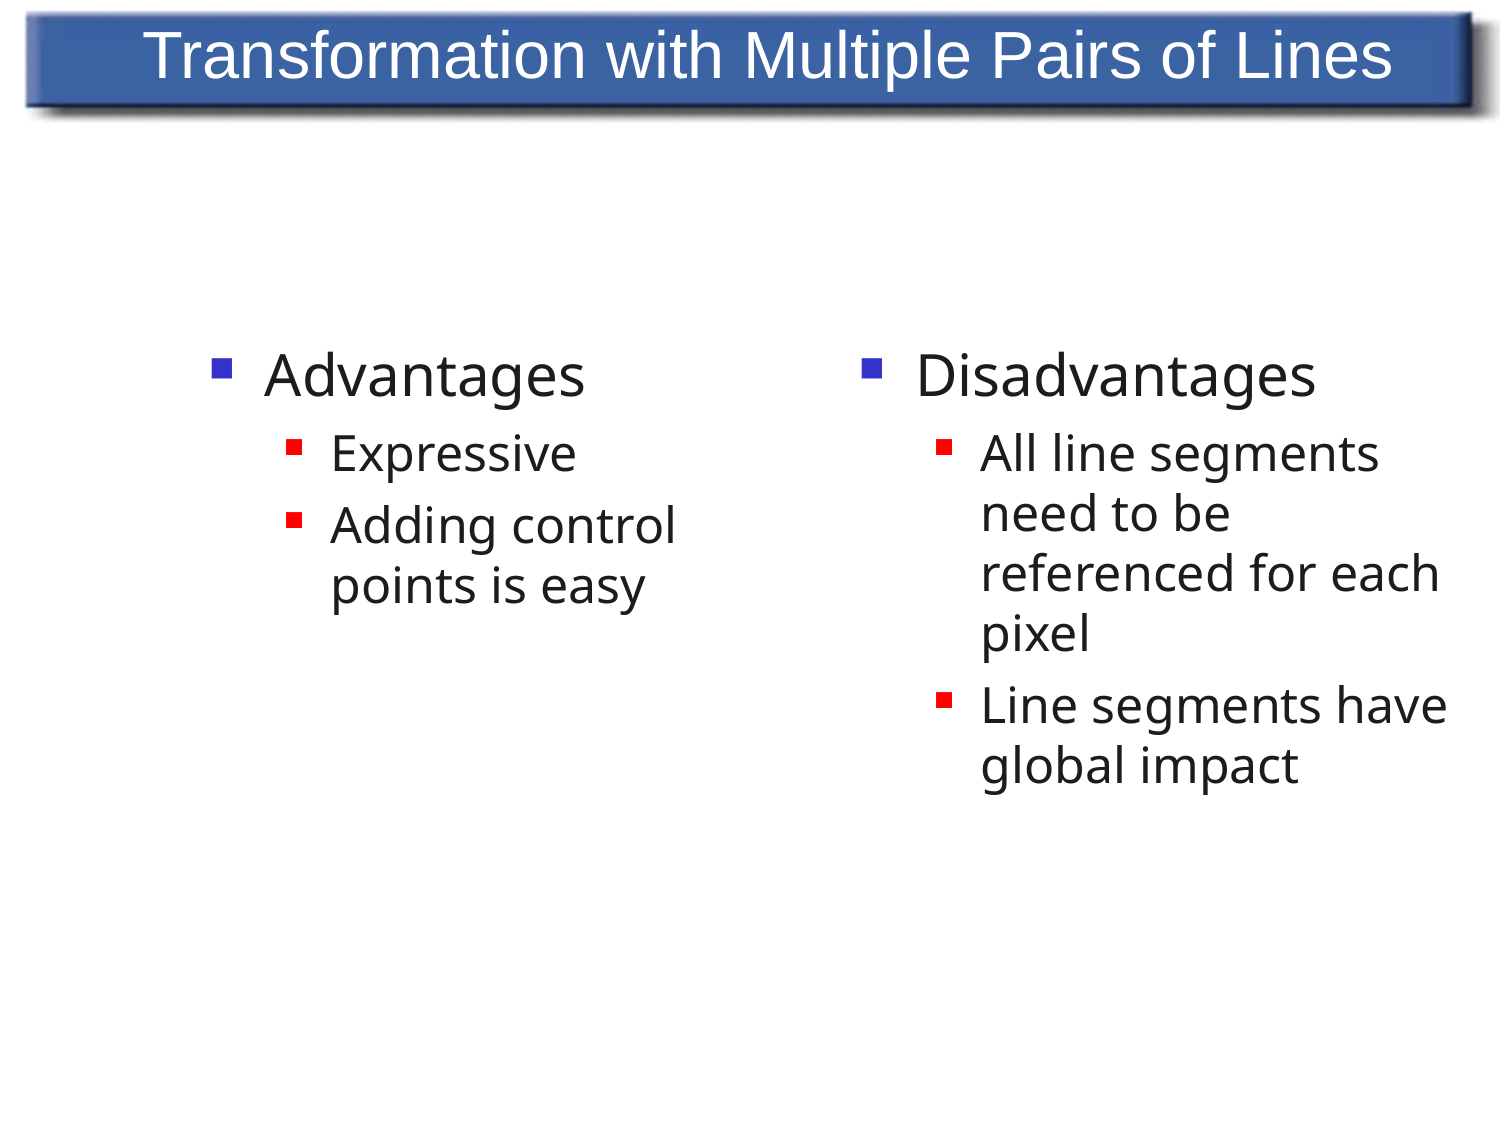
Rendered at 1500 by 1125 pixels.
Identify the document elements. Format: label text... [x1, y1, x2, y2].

list Disadvantages All line segments need to be referenced for each pixel Line segments have global impact [843, 331, 1469, 1007]
picture [24, 9, 1500, 125]
list Advantages Expressive Adding control points is easy [193, 331, 820, 1007]
title Transformation with Multiple Pairs of Lines [37, 0, 1500, 100]
